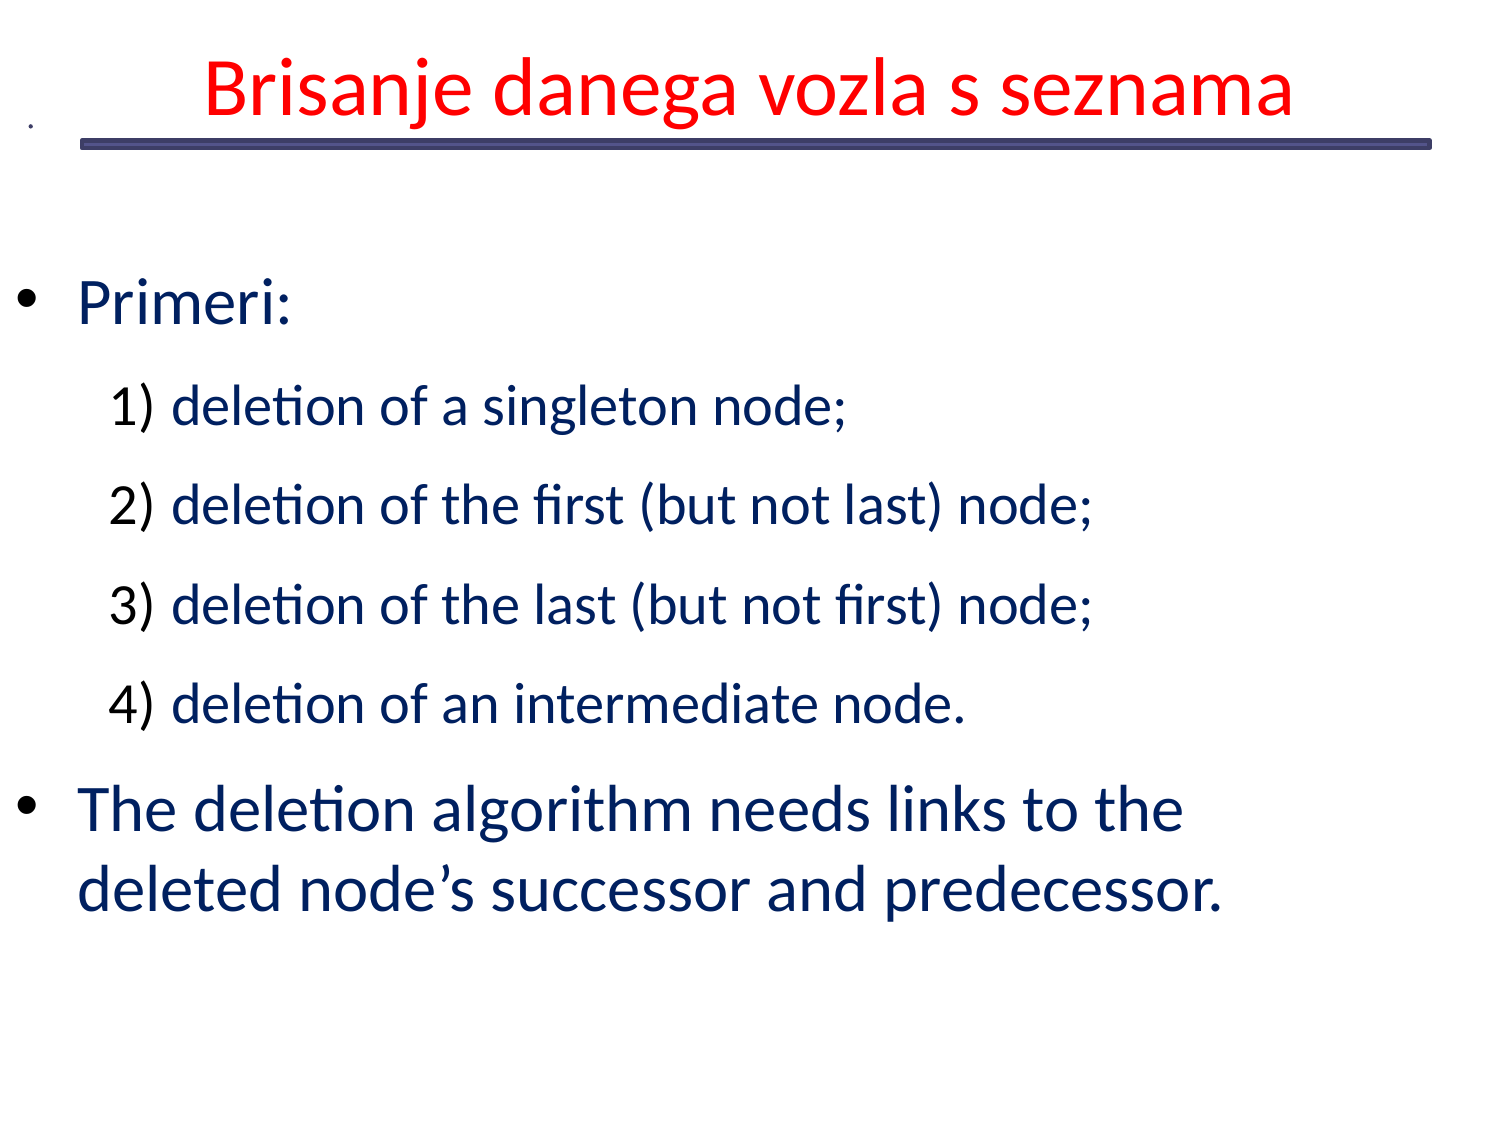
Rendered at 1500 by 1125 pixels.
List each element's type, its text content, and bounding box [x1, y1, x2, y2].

title Brisanje danega vozla s seznama [75, 23, 1425, 141]
list Primeri: deletion of a singleton node; deletion of the first (but not last) node; deletion of the last (but not first) node; deletion of an intermediate node. The deletion algorithm needs links to the deleted node’s successor and predecessor. [0, 249, 1275, 1013]
